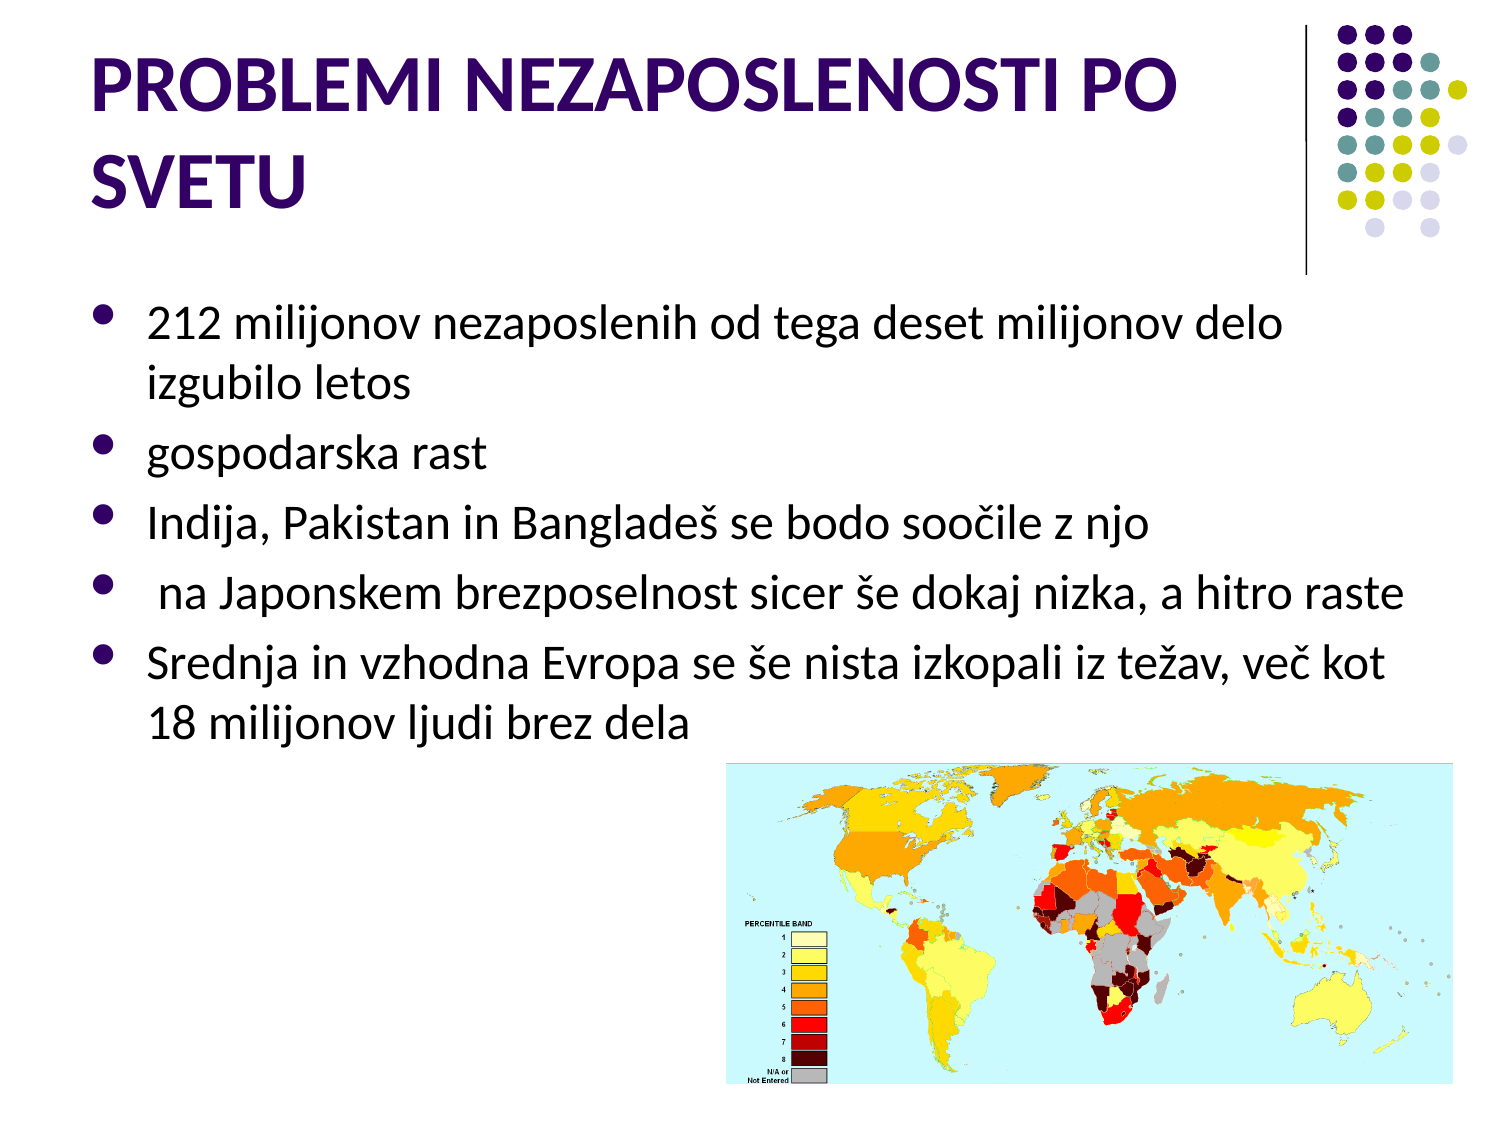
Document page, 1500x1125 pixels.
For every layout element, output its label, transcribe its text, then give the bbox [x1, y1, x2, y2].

picture [726, 763, 1453, 1084]
title PROBLEMI NEZAPOSLENOSTI PO SVETU [75, 20, 1313, 233]
list 212 milijonov nezaposlenih od tega deset milijonov delo izgubilo letos gospodarska rast Indija, Pakistan in Bangladeš se bodo soočile z njo na Japonskem brezposelnost sicer še dokaj nizka, a hitro raste Srednja in vzhodna Evropa se še nista izkopali iz težav, več kot 18 milijonov ljudi brez dela [75, 282, 1425, 1006]
